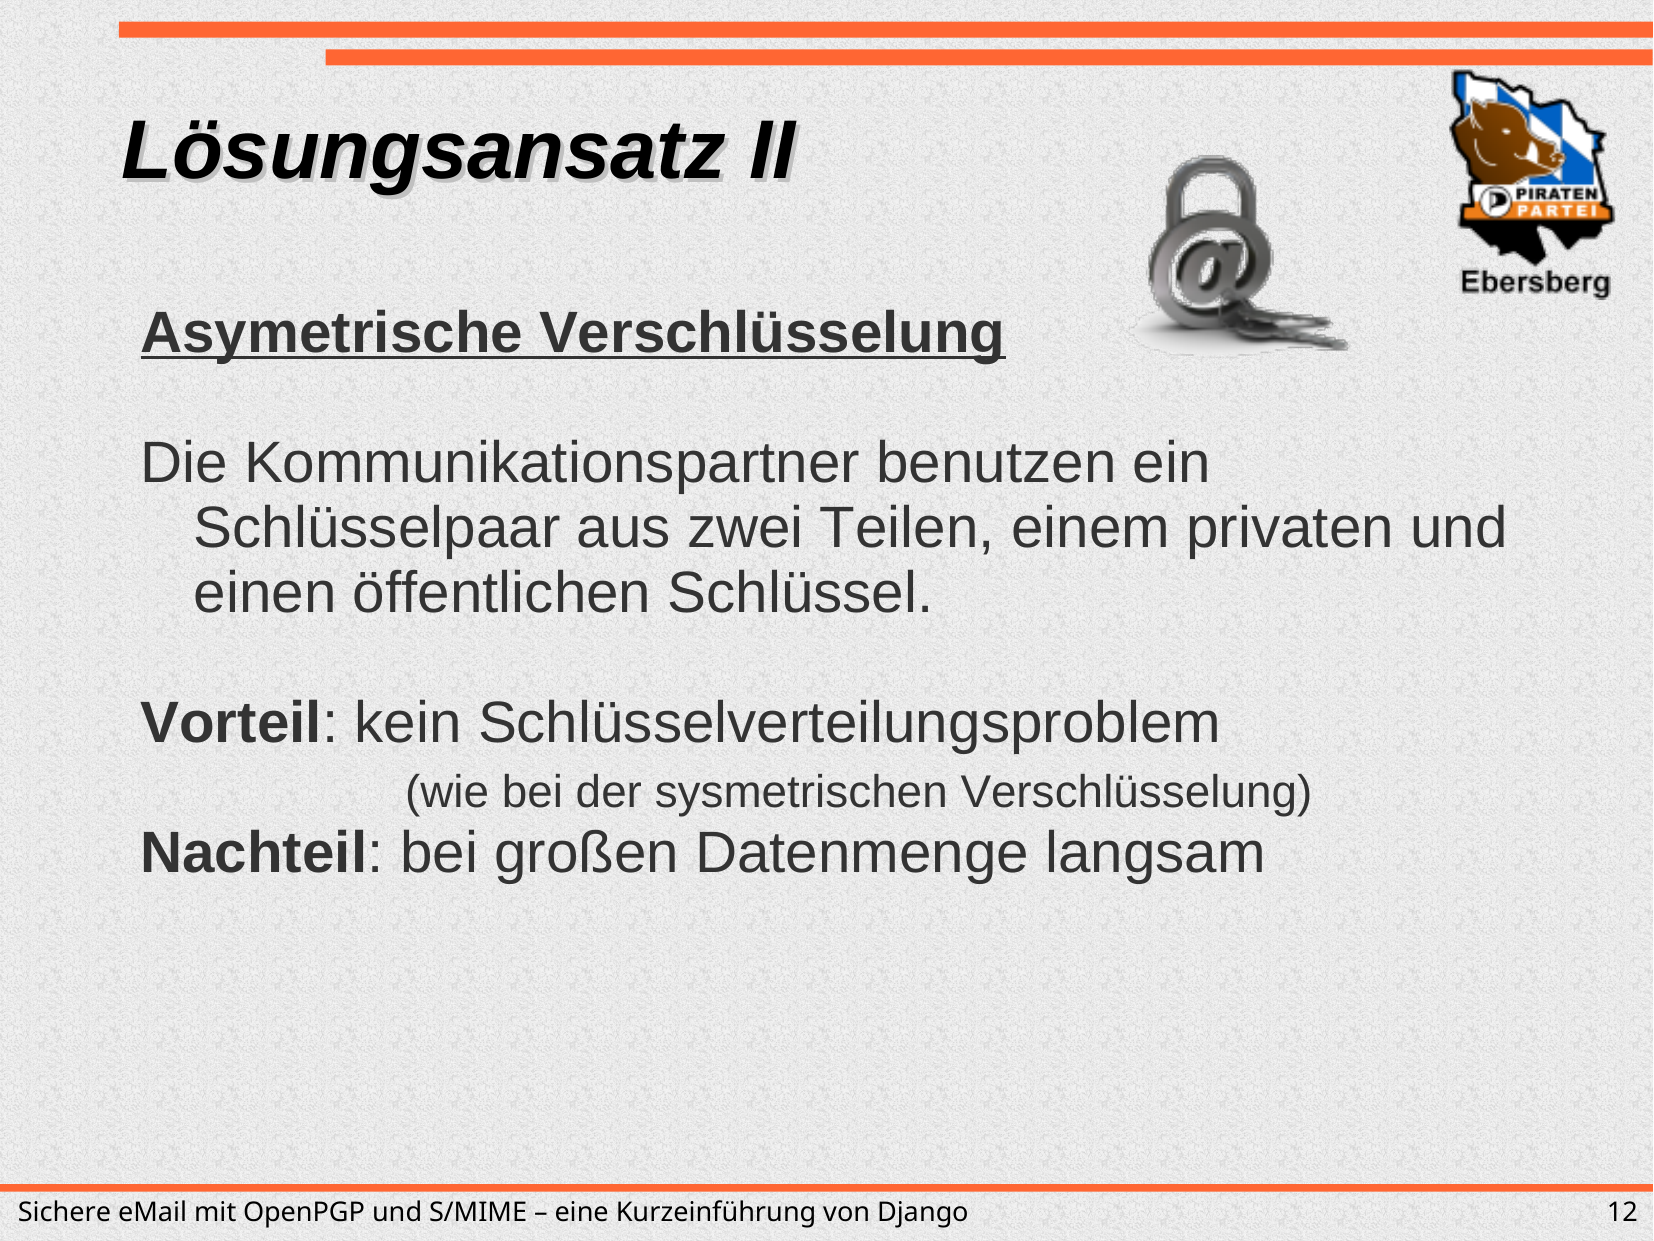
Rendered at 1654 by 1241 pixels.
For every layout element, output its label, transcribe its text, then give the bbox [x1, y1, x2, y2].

picture [0, 0, 1654, 1241]
title Lösungsansatz II [121, 46, 1534, 254]
list Asymetrische Verschlüsselung Die Kommunikationspartner benutzen ein Schlüsselpaar aus zwei Teilen, einem privaten und einen öffentlichen Schlüssel. Vorteil: kein Schlüsselverteilungsproblem (wie bei der sysmetrischen Verschlüsselung) Nachteil: bei großen Datenmenge langsam [123, 300, 1538, 1172]
